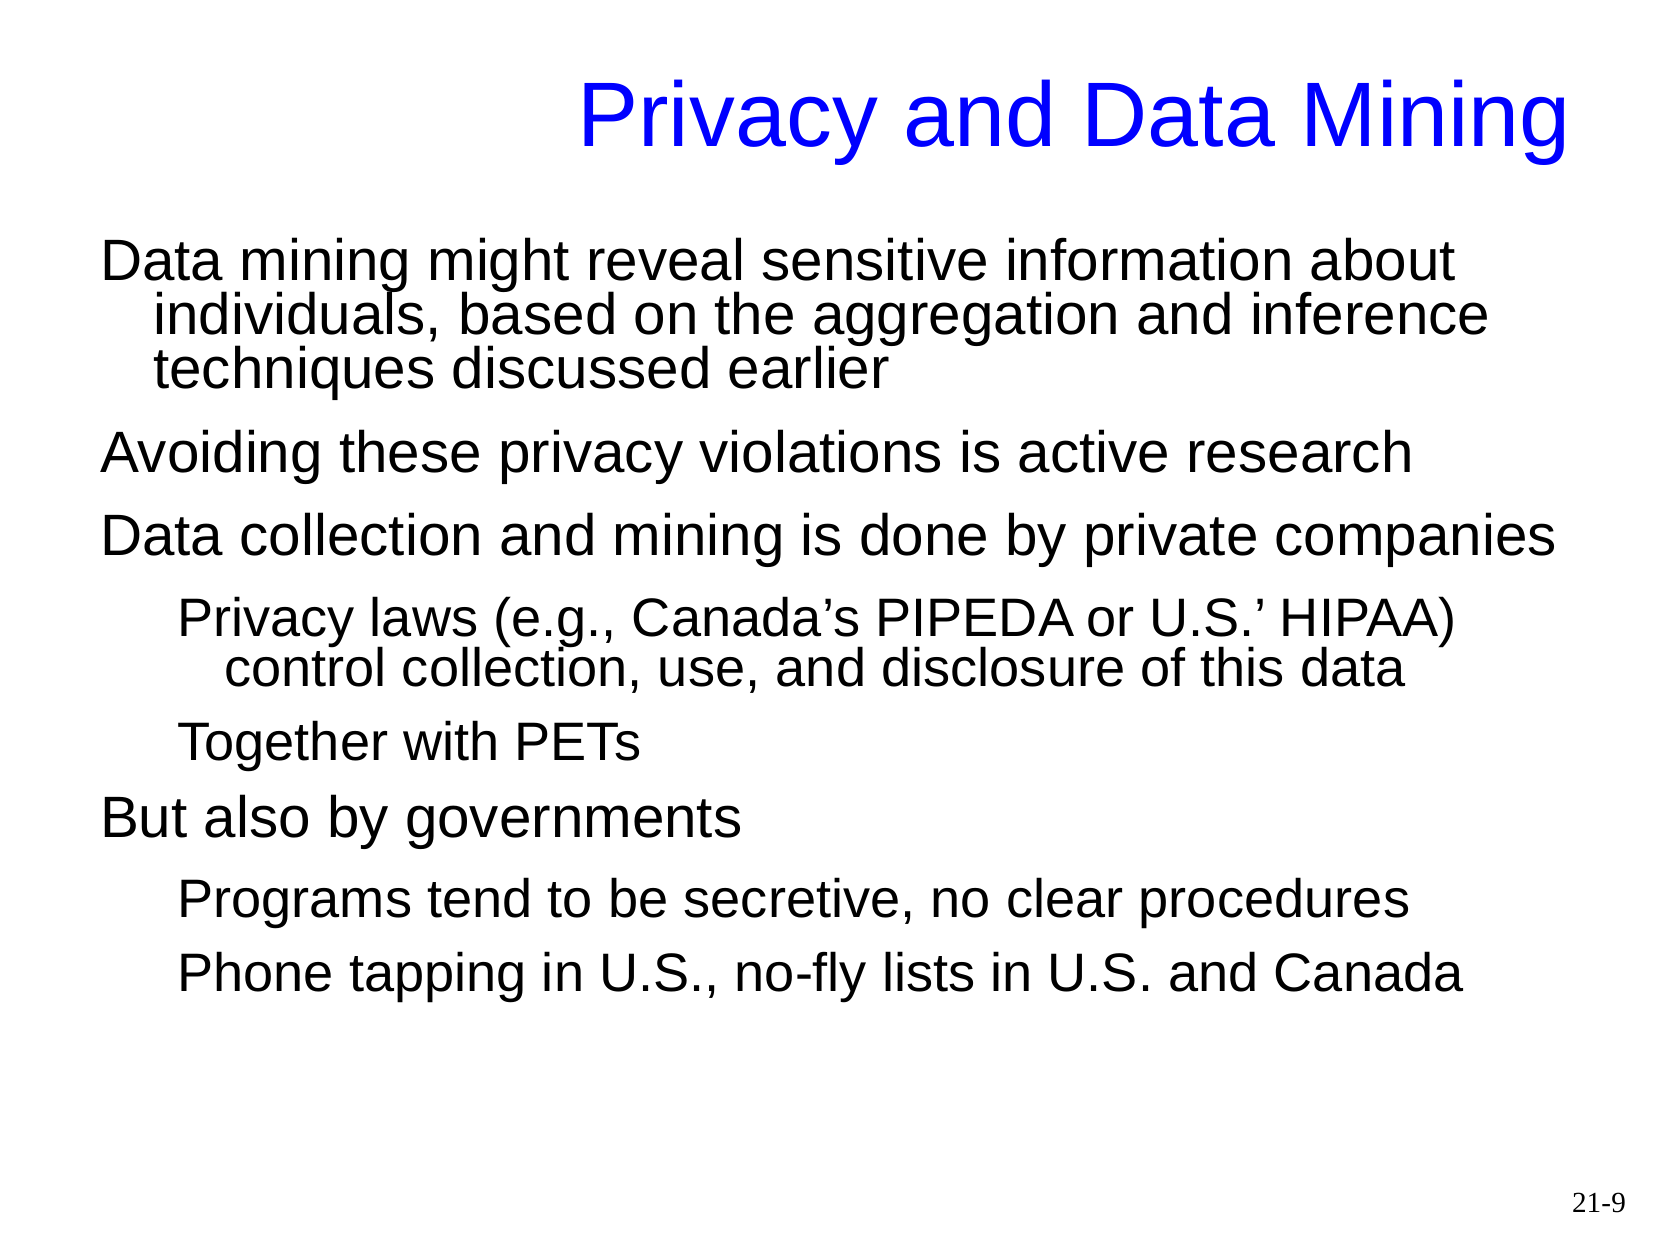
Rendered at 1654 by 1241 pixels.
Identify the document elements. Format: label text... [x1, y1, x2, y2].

list Data mining might reveal sensitive information about individuals, based on the aggregation and inference techniques discussed earlier Avoiding these privacy violations is active research Data collection and mining is done by private companies Privacy laws (e.g., Canada’s PIPEDA or U.S.’ HIPAA) control collection, use, and disclosure of this data Together with PETs But also by governments Programs tend to be secretive, no clear procedures Phone tapping in U.S., no-fly lists in U.S. and Canada [82, 237, 1571, 1170]
title Privacy and Data Mining [84, 11, 1573, 218]
